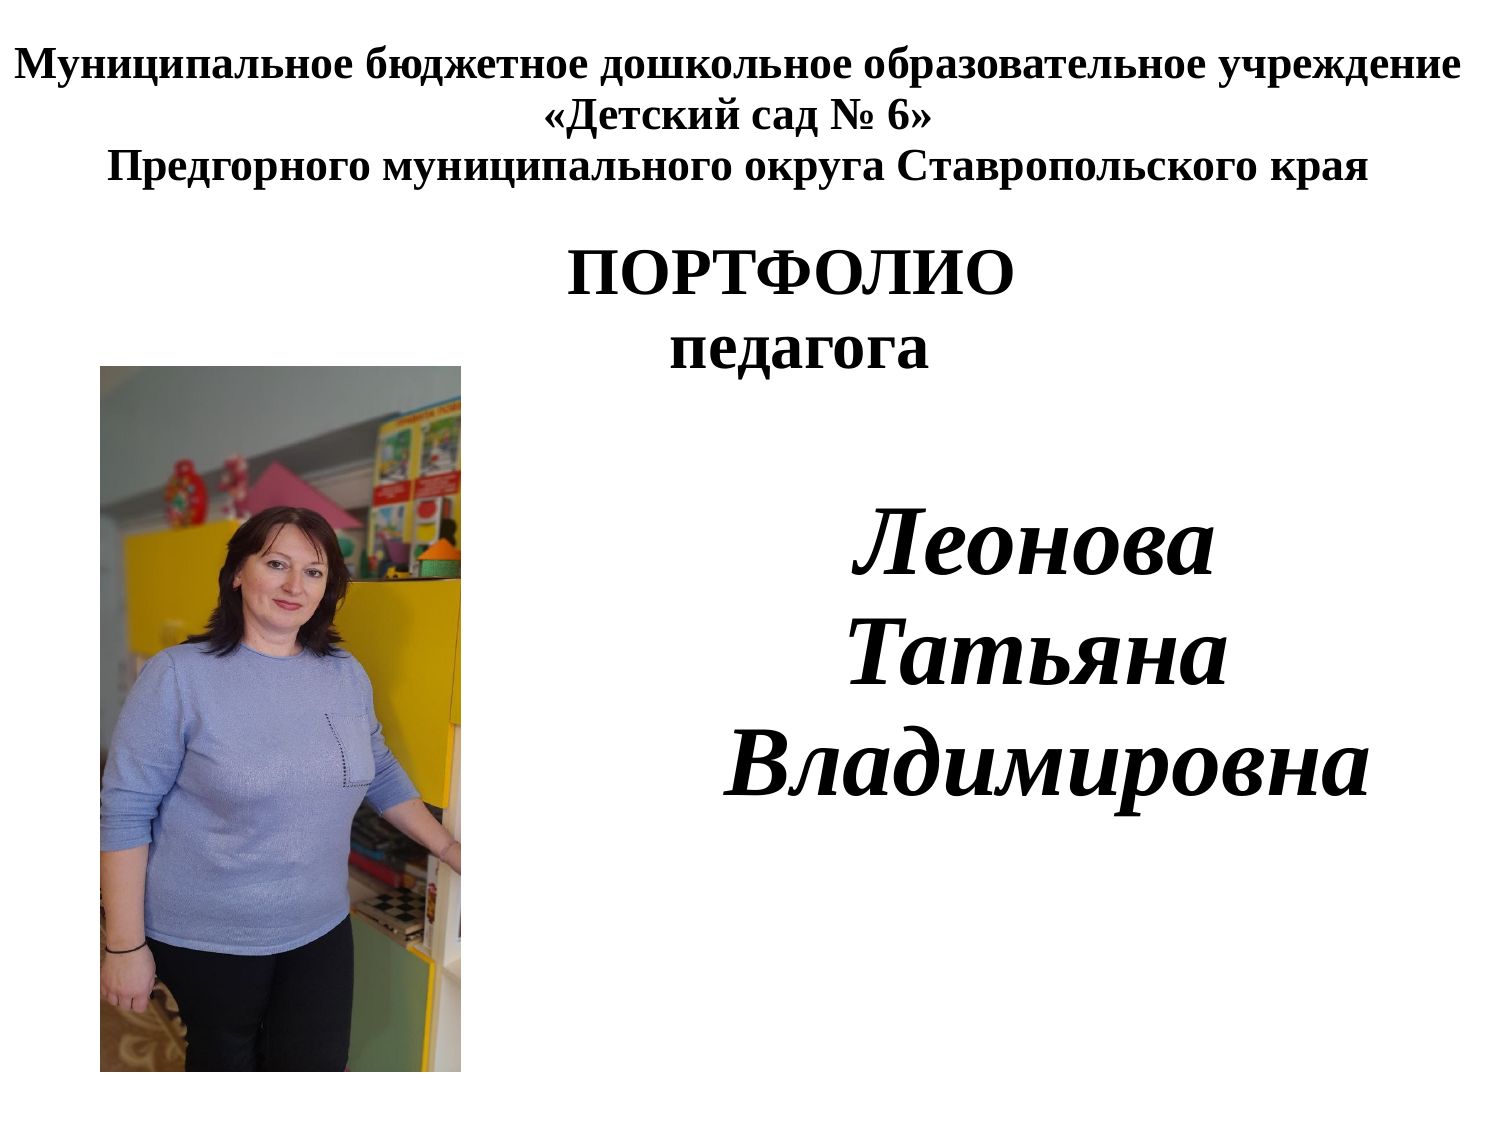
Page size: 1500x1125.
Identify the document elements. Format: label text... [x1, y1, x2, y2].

picture [100, 366, 461, 1072]
text_box ПОРТФОЛИО педагога [140, 227, 1460, 391]
text_box Муниципальное бюджетное дошкольное образовательное учреждение «Детский сад № 6» Предгорного муниципального округа Ставропольского края [0, 30, 1500, 236]
text_box Леонова Татьяна Владимировна [623, 477, 1474, 825]
